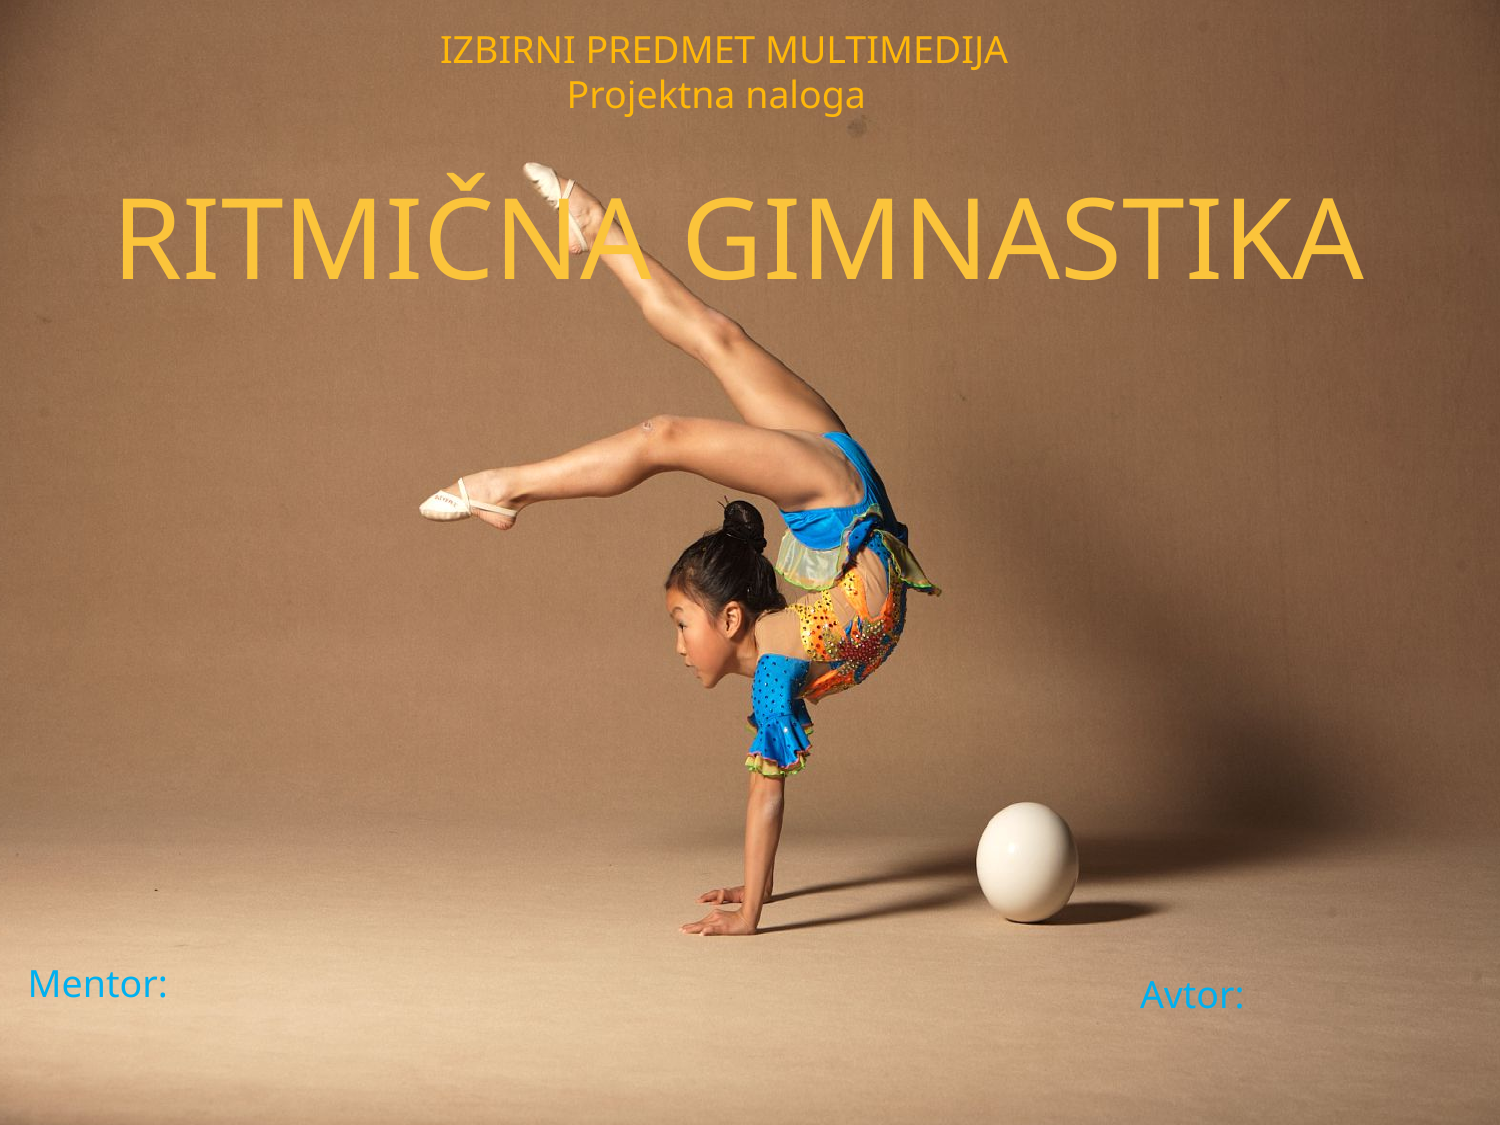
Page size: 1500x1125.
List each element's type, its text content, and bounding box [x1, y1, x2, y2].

text_box Avtor: [1125, 964, 1260, 1069]
text_box Mentor: [12, 952, 183, 1058]
picture [0, 0, 1500, 1125]
text_box RITMIČNA GIMNASTIKA [97, 160, 1381, 310]
text_box IZBIRNI PREDMET MULTIMEDIJA Projektna naloga [425, 18, 1024, 124]
